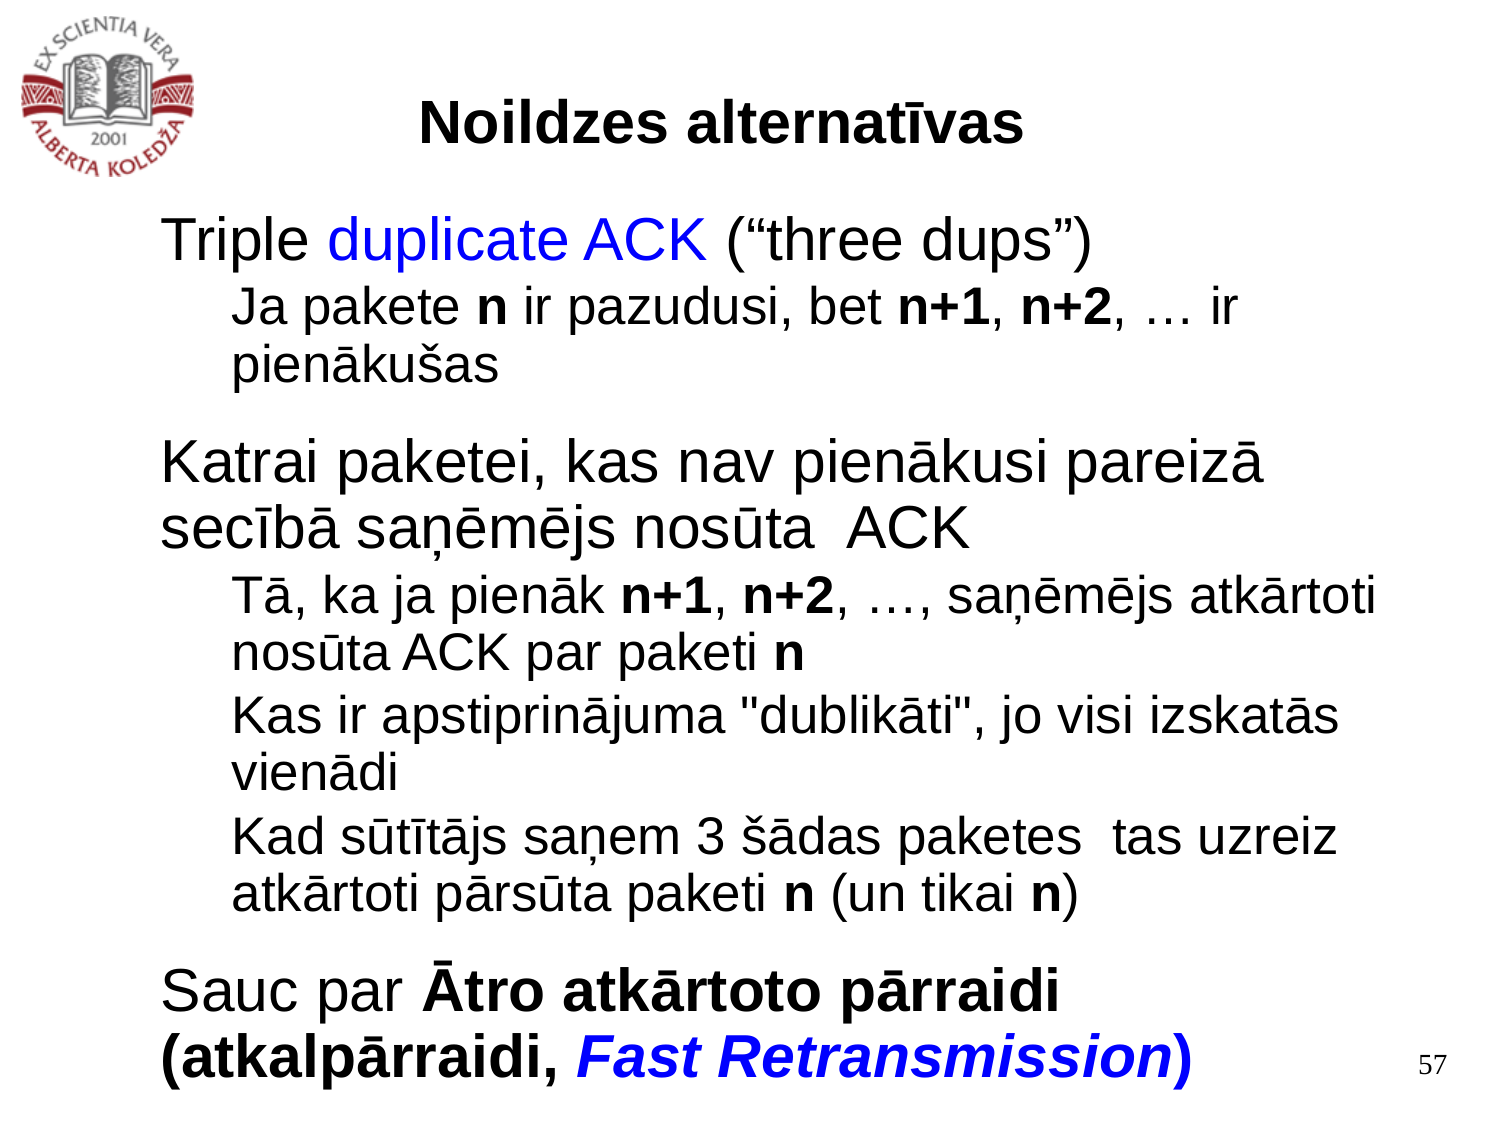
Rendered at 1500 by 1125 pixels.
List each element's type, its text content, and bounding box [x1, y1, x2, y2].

title Noildzes alternatīvas [50, 62, 1374, 175]
list Triple duplicate ACK (“three dups”) Ja pakete n ir pazudusi, bet n+1, n+2, … ir pienākušas Katrai paketei, kas nav pienākusi pareizā secībā saņēmējs nosūta ACK Tā, ka ja pienāk n+1, n+2, …, saņēmējs atkārtoti nosūta ACK par paketi n Kas ir apstiprinājuma "dublikāti", jo visi izskatās vienādi Kad sūtītājs saņem 3 šādas paketes tas uzreiz atkārtoti pārsūta paketi n (un tikai n) Sauc par Ātro atkārtoto pārraidi (atkalpārraidi, Fast Retransmission) [74, 200, 1463, 1101]
picture [21, 16, 194, 177]
